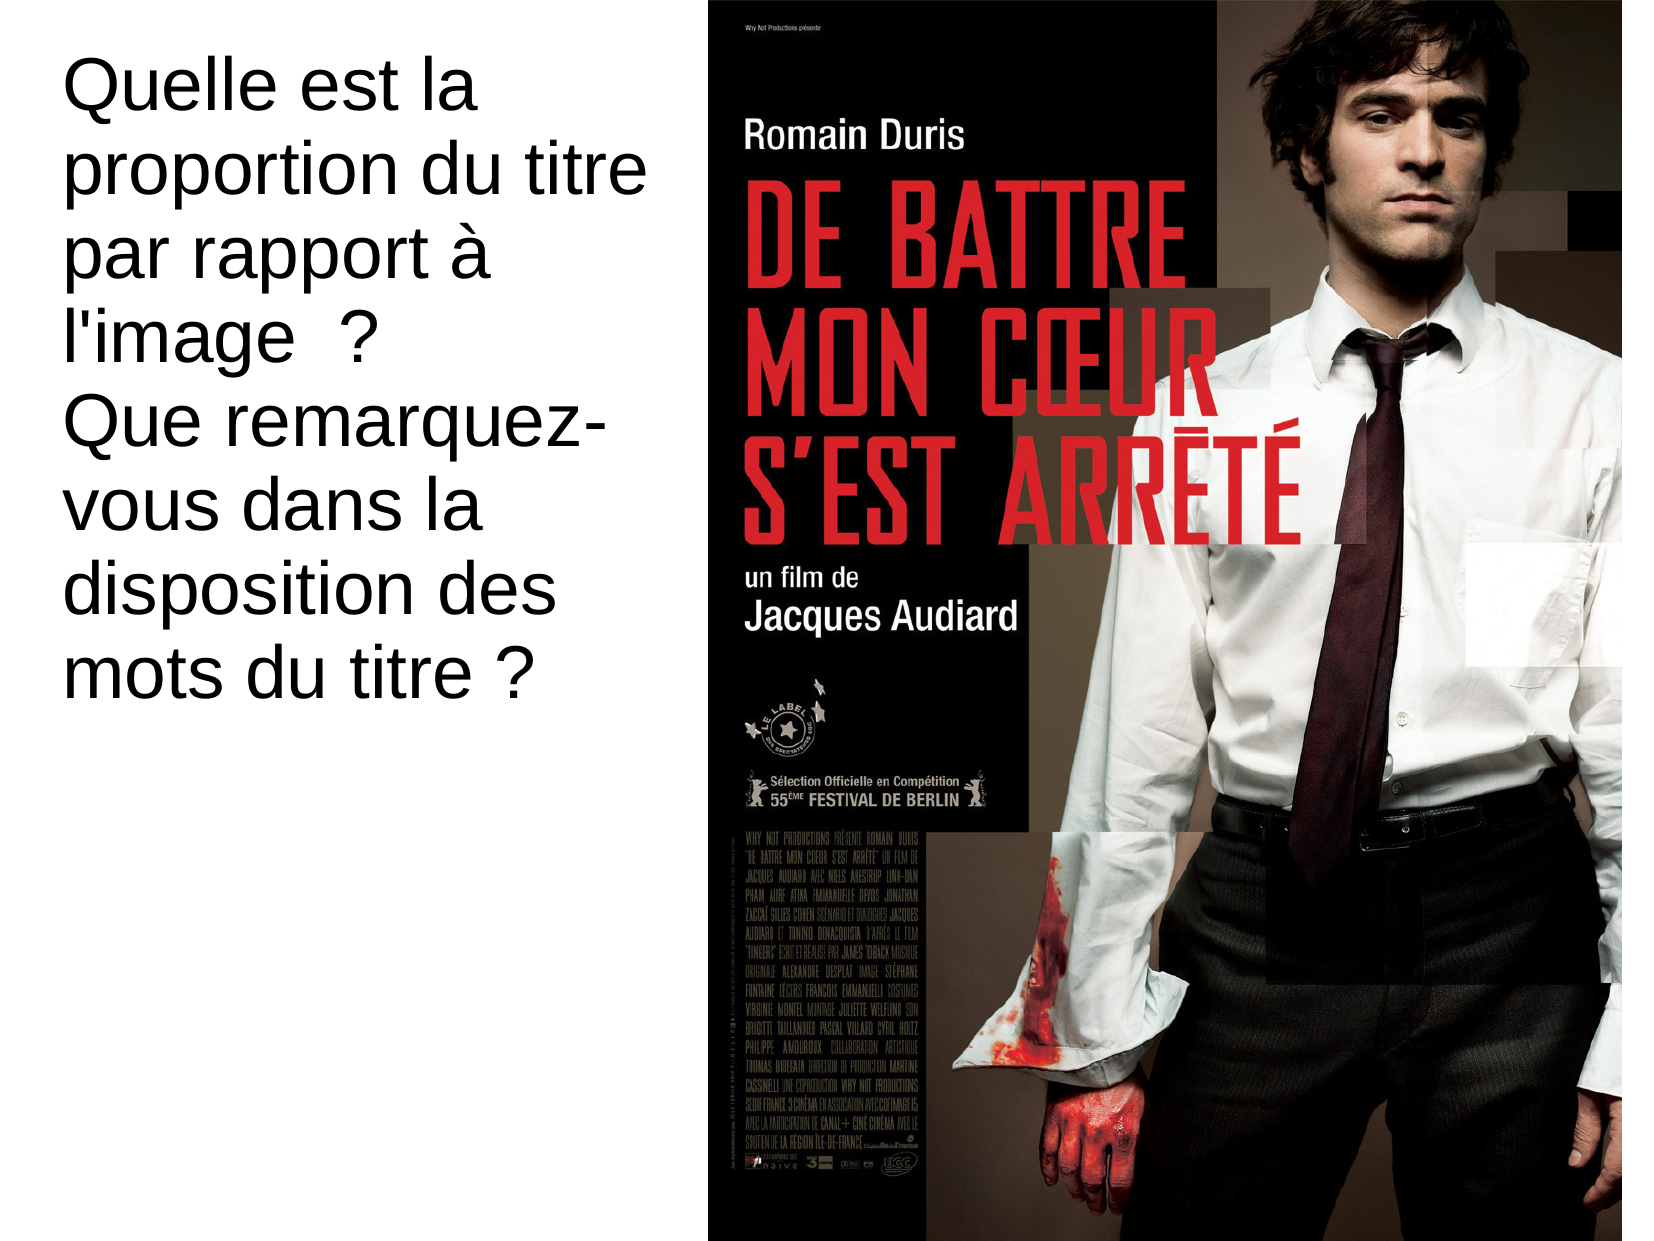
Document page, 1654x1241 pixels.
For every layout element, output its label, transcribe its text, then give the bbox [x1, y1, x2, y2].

text_box Quelle est la proportion du titre par rapport à l'image ? Que remarquez-vous dans la disposition des mots du titre ? [47, 35, 709, 786]
picture [708, 0, 1622, 1241]
